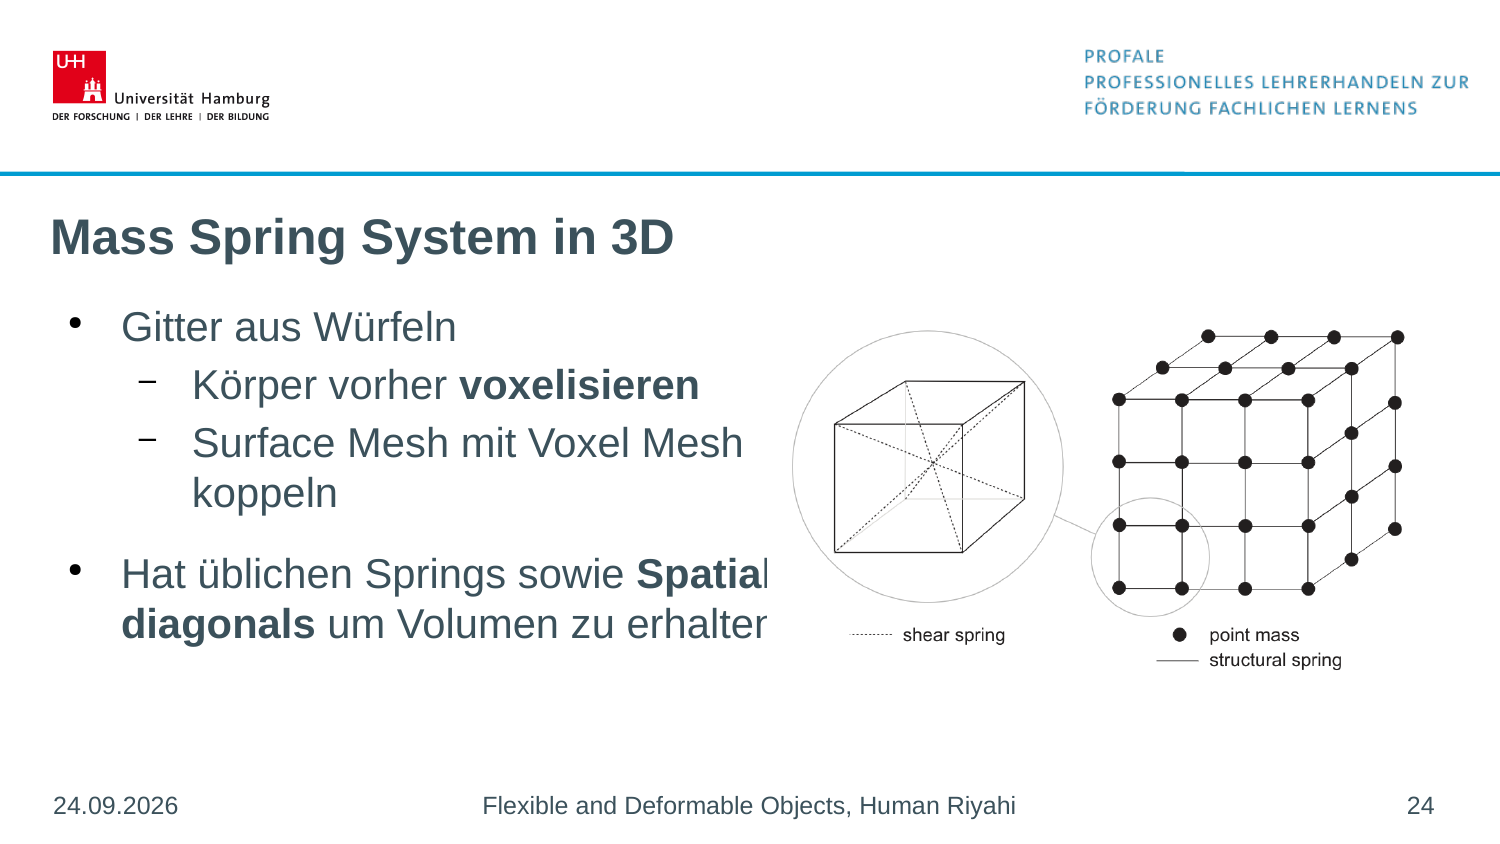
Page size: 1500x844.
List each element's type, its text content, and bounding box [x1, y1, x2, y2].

text_box 08.07.2026 [53, 782, 404, 827]
text_box <number> [1084, 781, 1435, 827]
picture [0, 0, 322, 147]
picture [1085, 48, 1469, 115]
list Gitter aus Würfeln Körper vorher voxelisieren Surface Mesh mit Voxel Mesh koppeln Hat üblichen Springs sowie Spatial diagonals um Volumen zu erhalten [35, 292, 798, 765]
text_box Flexible and Deformable Objects, Human Riyahi [454, 782, 1046, 827]
picture [767, 301, 1418, 680]
title Mass Spring System in 3D [35, 197, 1436, 280]
